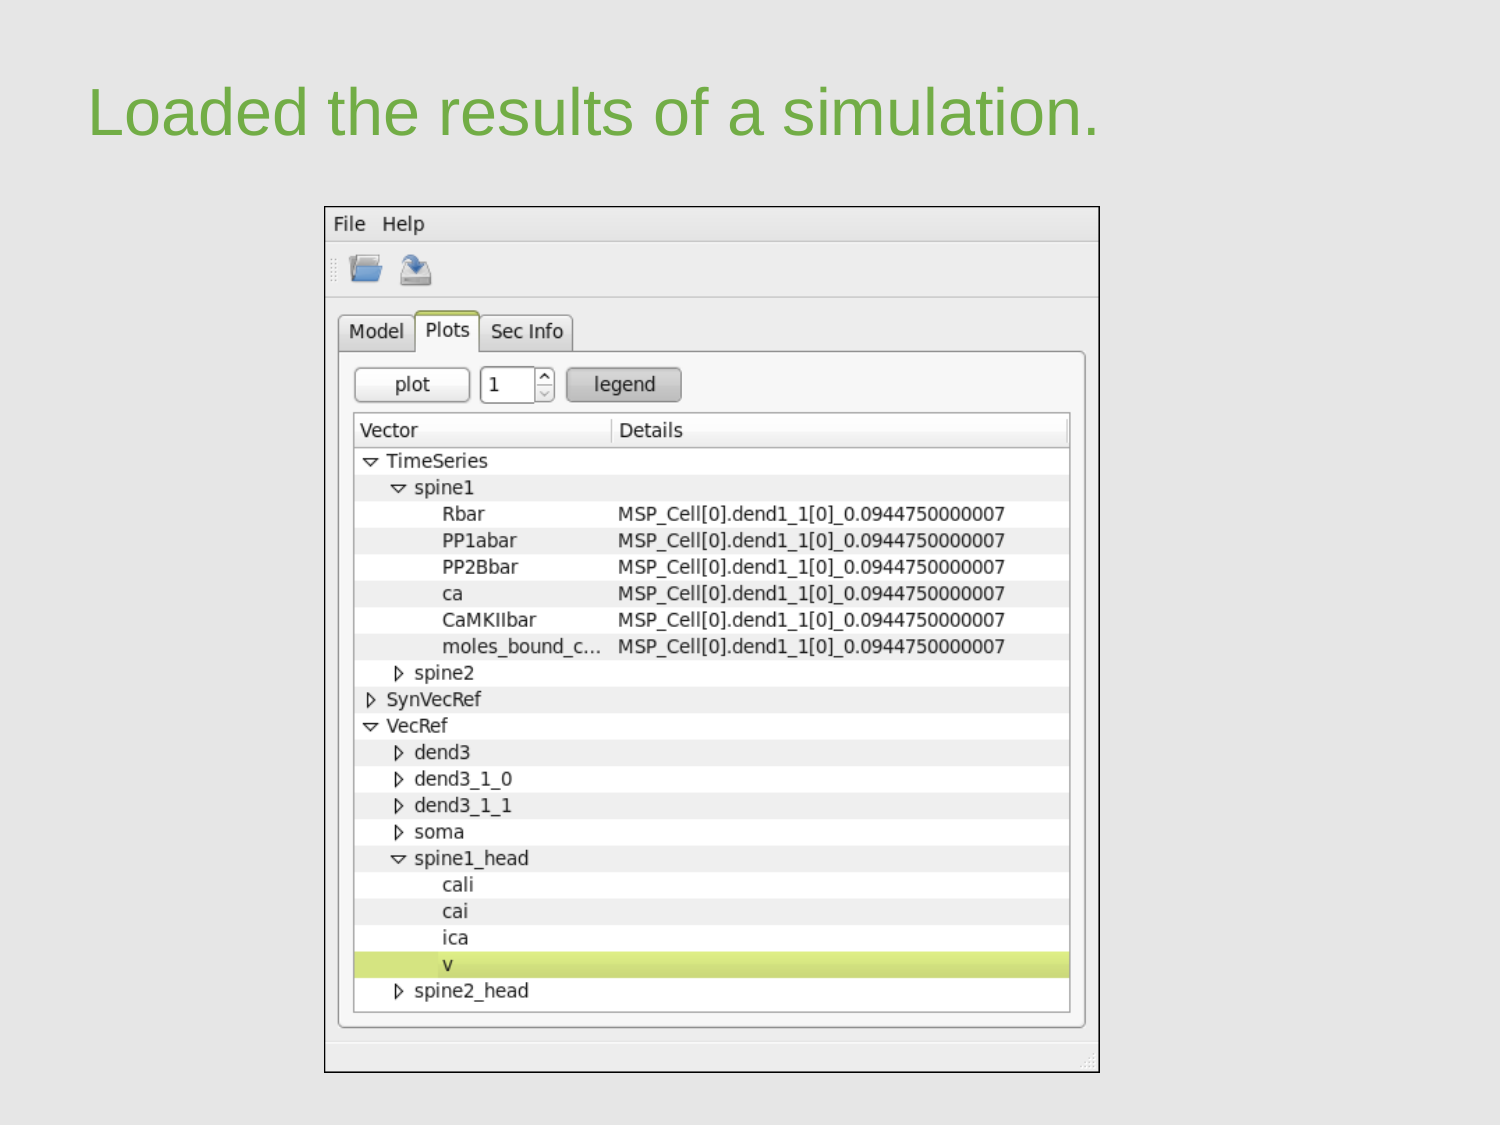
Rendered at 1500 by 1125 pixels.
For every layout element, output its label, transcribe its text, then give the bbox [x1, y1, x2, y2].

picture [324, 206, 1100, 1073]
title Loaded the results of a simulation. [87, 50, 1426, 176]
